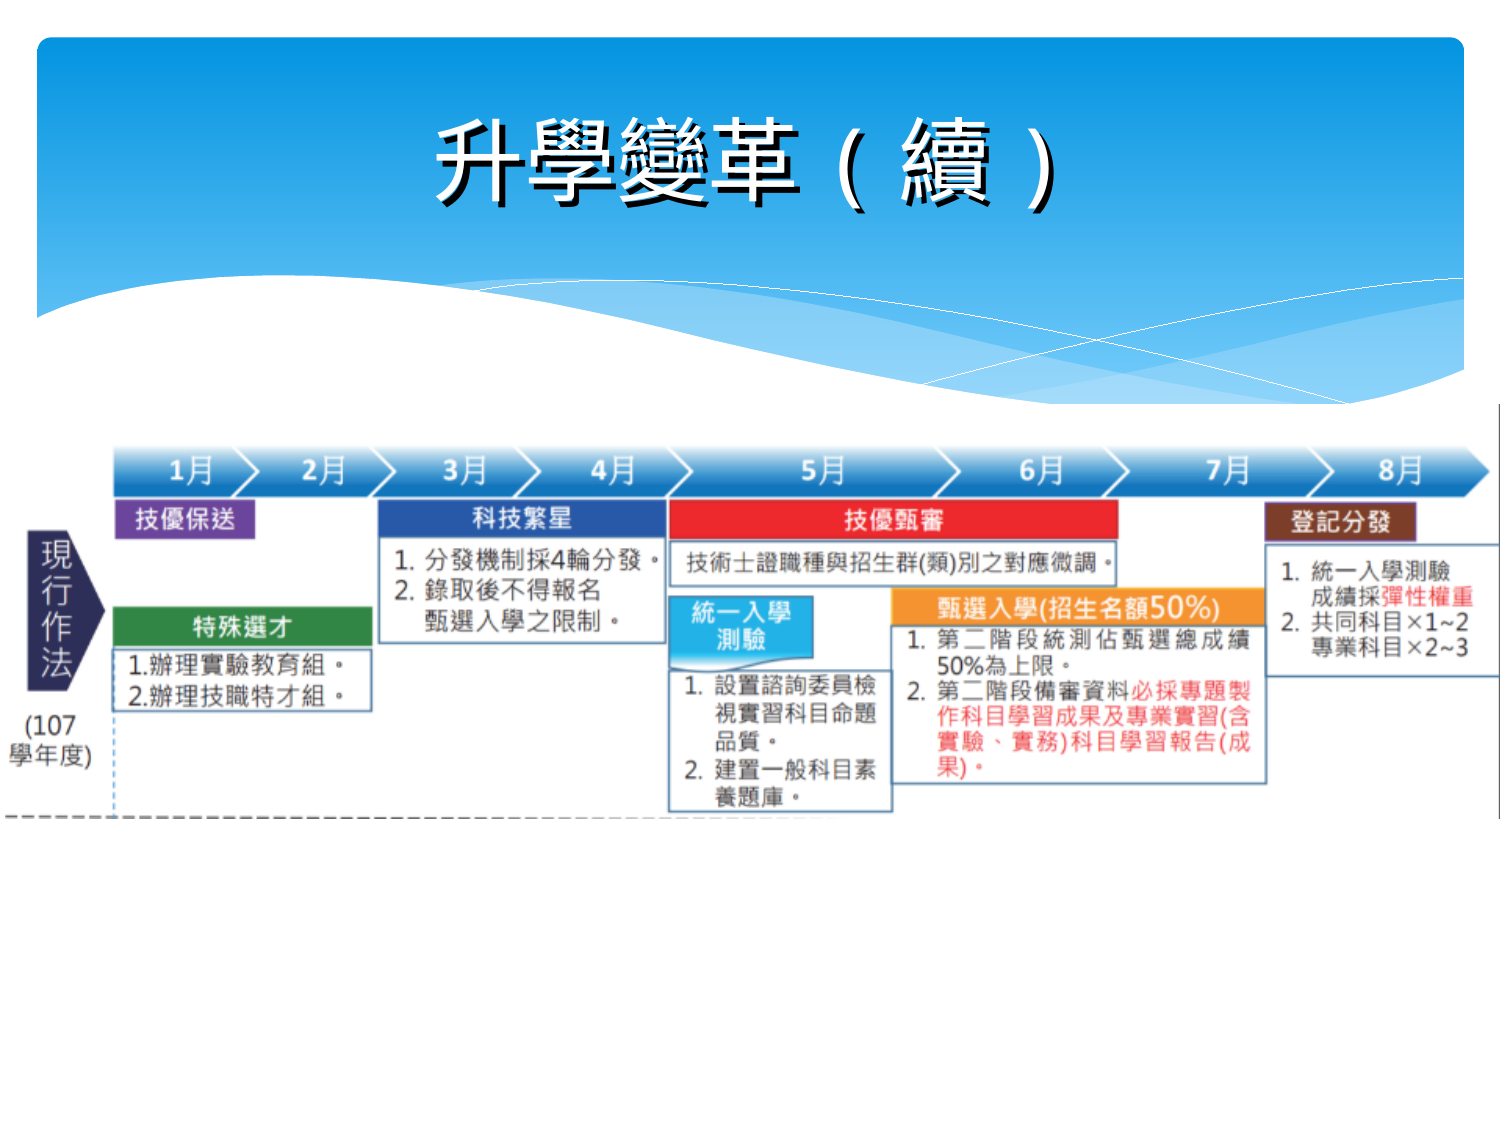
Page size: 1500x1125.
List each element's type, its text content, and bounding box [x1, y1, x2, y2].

picture [5, 404, 1500, 819]
title 升學變革(續) [75, 55, 1426, 261]
